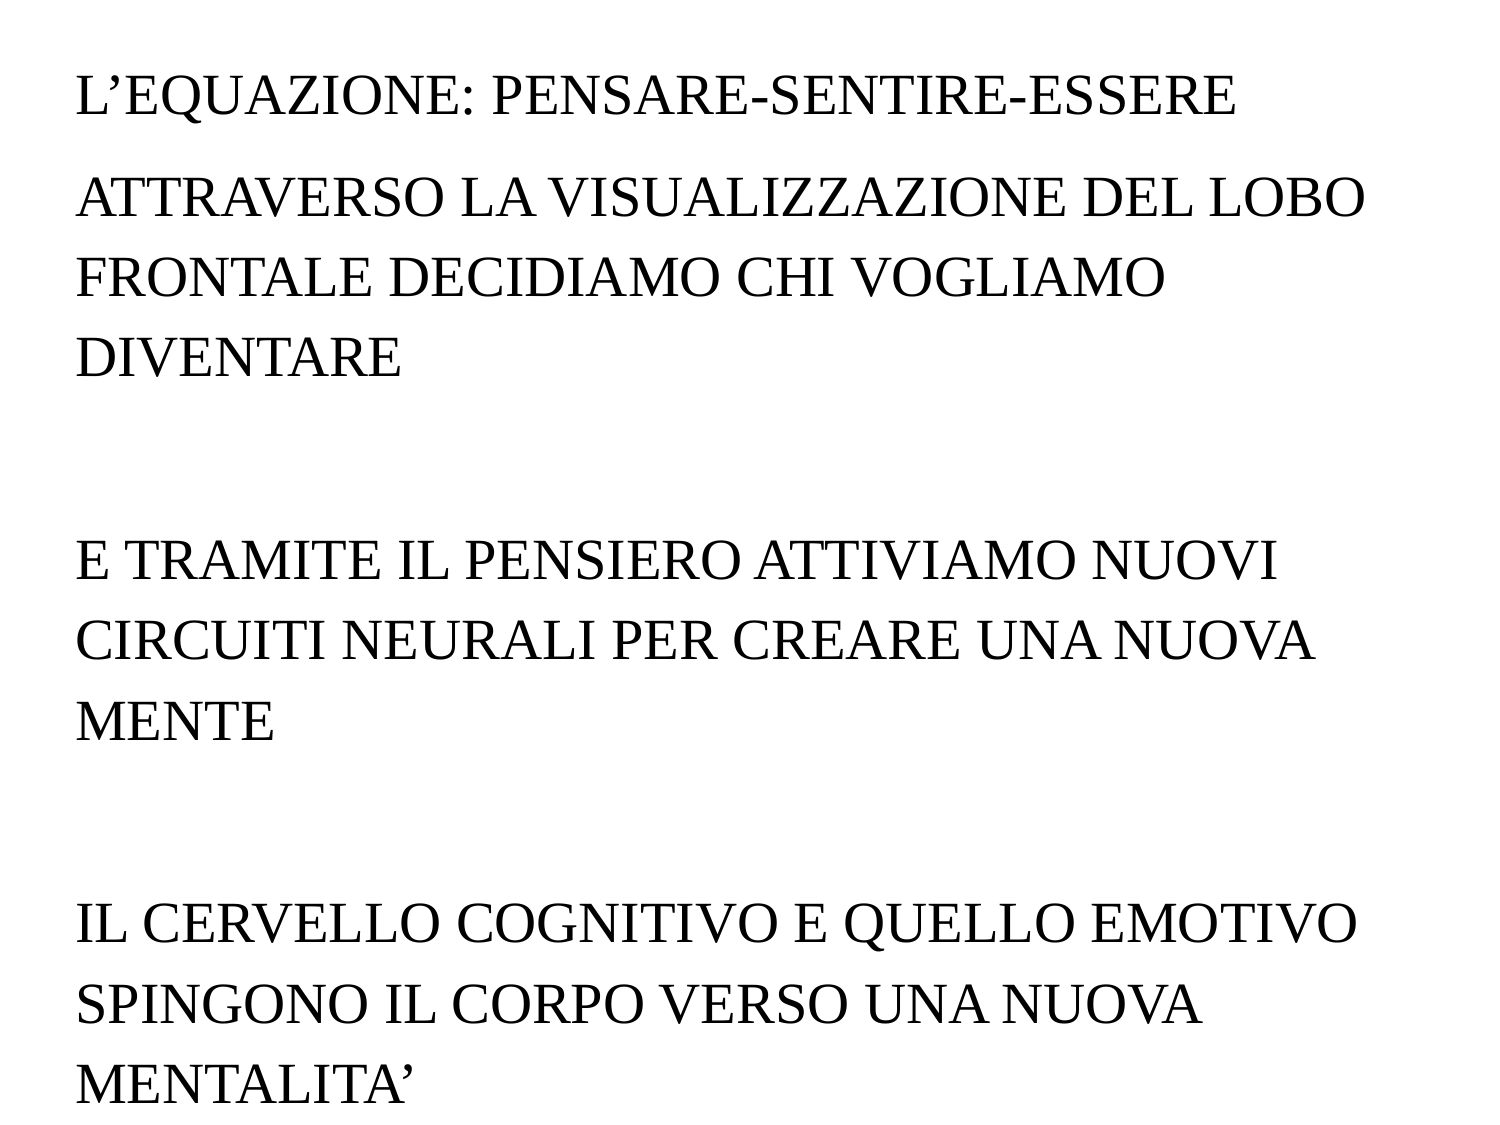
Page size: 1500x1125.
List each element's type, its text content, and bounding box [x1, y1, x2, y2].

text_box L’EQUAZIONE: PENSARE-SENTIRE-ESSERE ATTRAVERSO LA VISUALIZZAZIONE DEL LOBO FRONTALE DECIDIAMO CHI VOGLIAMO DIVENTARE E TRAMITE IL PENSIERO ATTIVIAMO NUOVI CIRCUITI NEURALI PER CREARE UNA NUOVA MENTE IL CERVELLO COGNITIVO E QUELLO EMOTIVO SPINGONO IL CORPO VERSO UNA NUOVA MENTALITA’ [60, 38, 1469, 1123]
